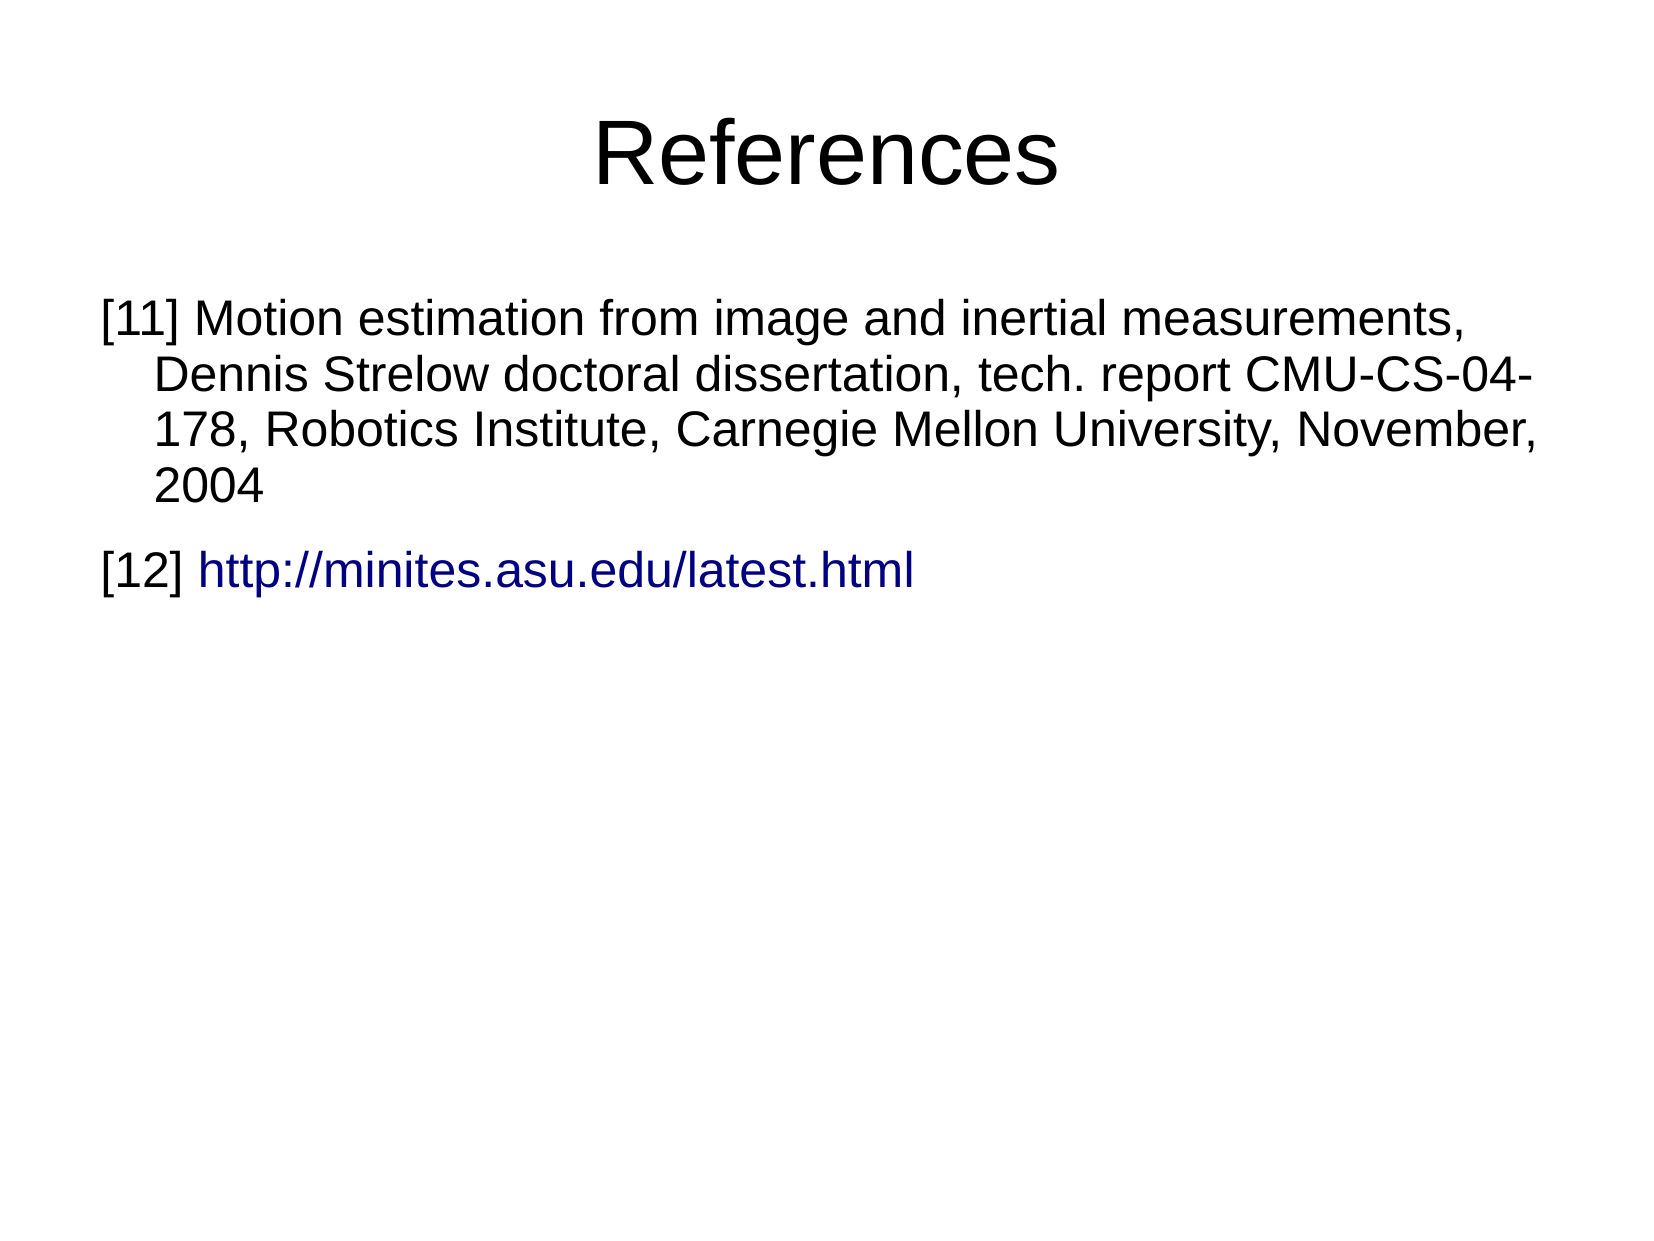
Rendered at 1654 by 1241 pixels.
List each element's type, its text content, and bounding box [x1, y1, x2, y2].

list [11] Motion estimation from image and inertial measurements, Dennis Strelow doctoral dissertation, tech. report CMU-CS-04-178, Robotics Institute, Carnegie Mellon University, November, 2004 [12] http://minites.asu.edu/latest.html [82, 290, 1571, 1094]
title References [82, 56, 1571, 250]
